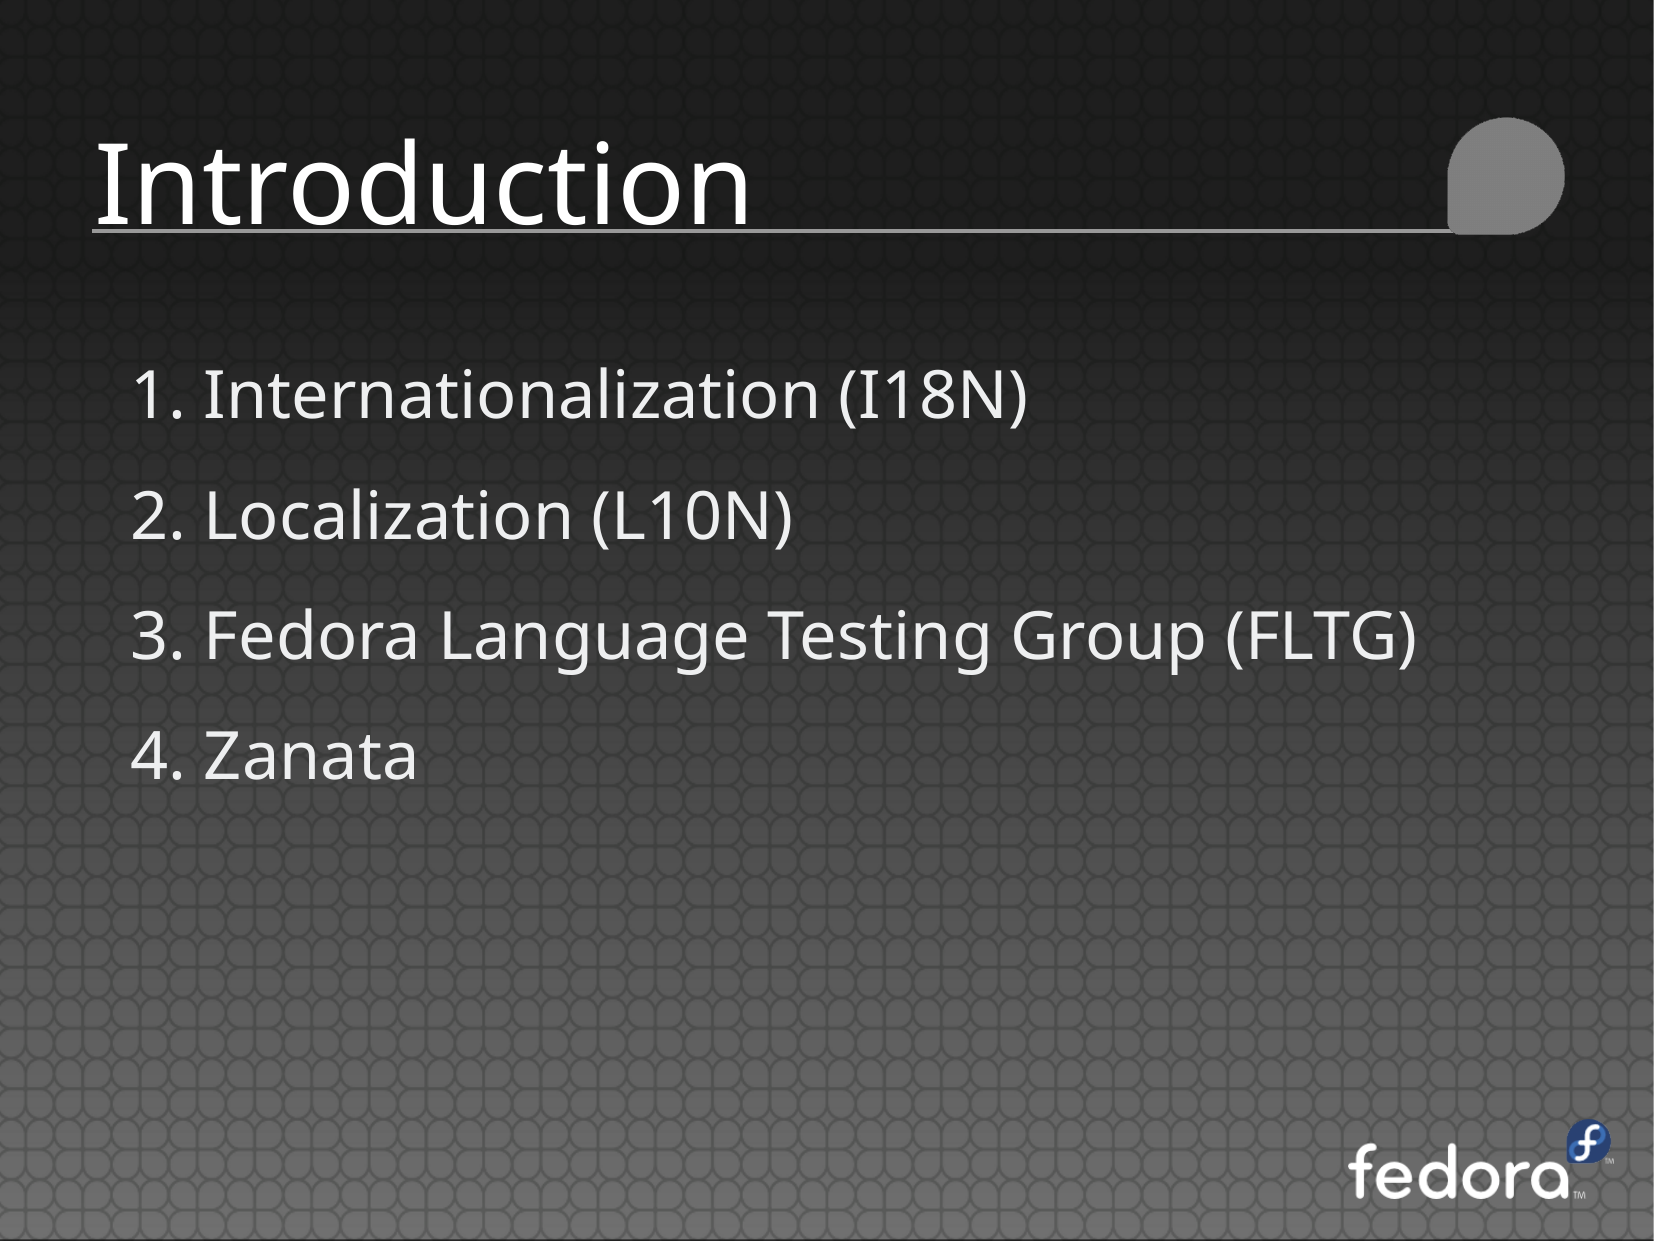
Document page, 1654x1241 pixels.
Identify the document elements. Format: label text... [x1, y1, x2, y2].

list Internationalization (I18N) Localization (L10N) Fedora Language Testing Group (FLTG) Zanata [112, 227, 1501, 1163]
picture [0, 0, 1654, 1241]
title Introduction [94, 105, 1426, 256]
